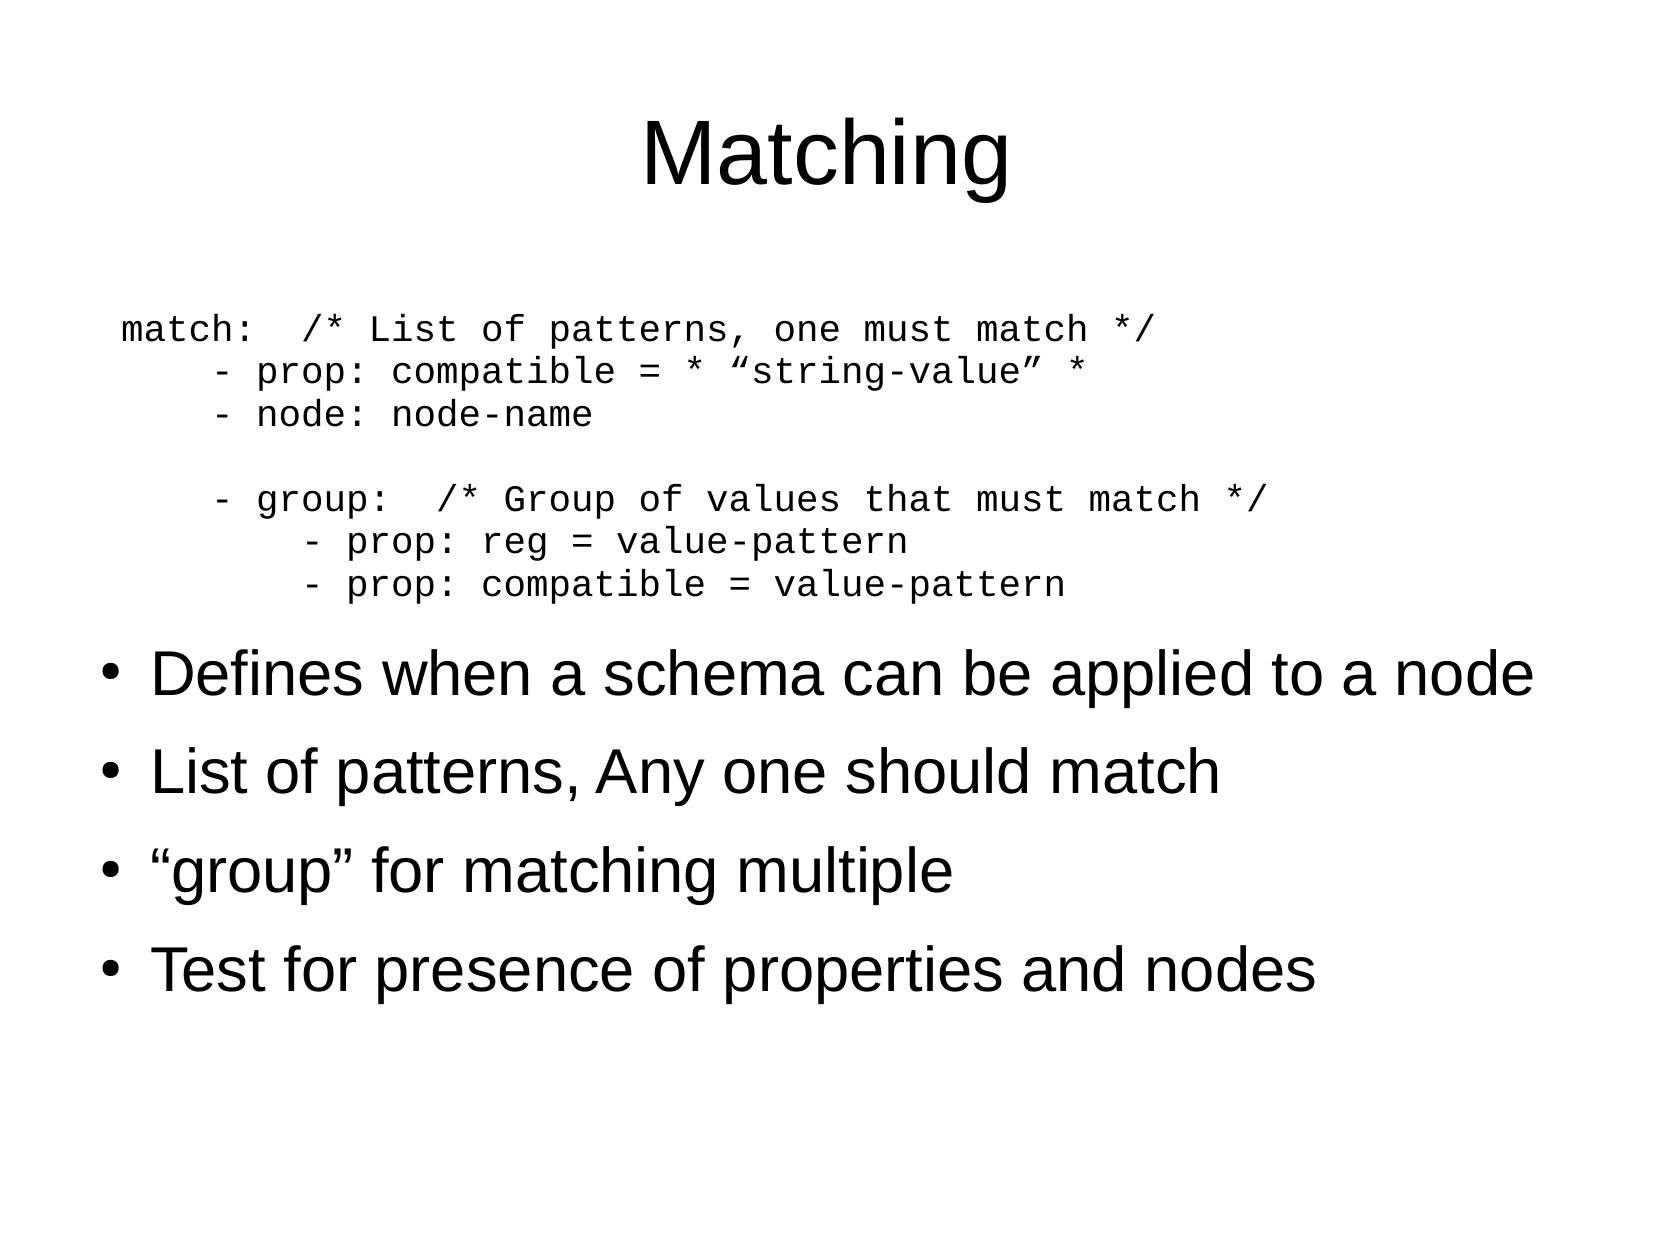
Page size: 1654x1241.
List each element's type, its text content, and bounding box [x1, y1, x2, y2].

list Defines when a schema can be applied to a node List of patterns, Any one should match “group” for matching multiple Test for presence of properties and nodes [82, 637, 1571, 1010]
title Matching [82, 49, 1571, 257]
text_box match: /* List of patterns, one must match */ - prop: compatible = * “string-value” * - node: node-name - group: /* Group of values that must match */ - prop: reg = value-pattern - prop: compatible = value-pattern [106, 259, 1524, 637]
